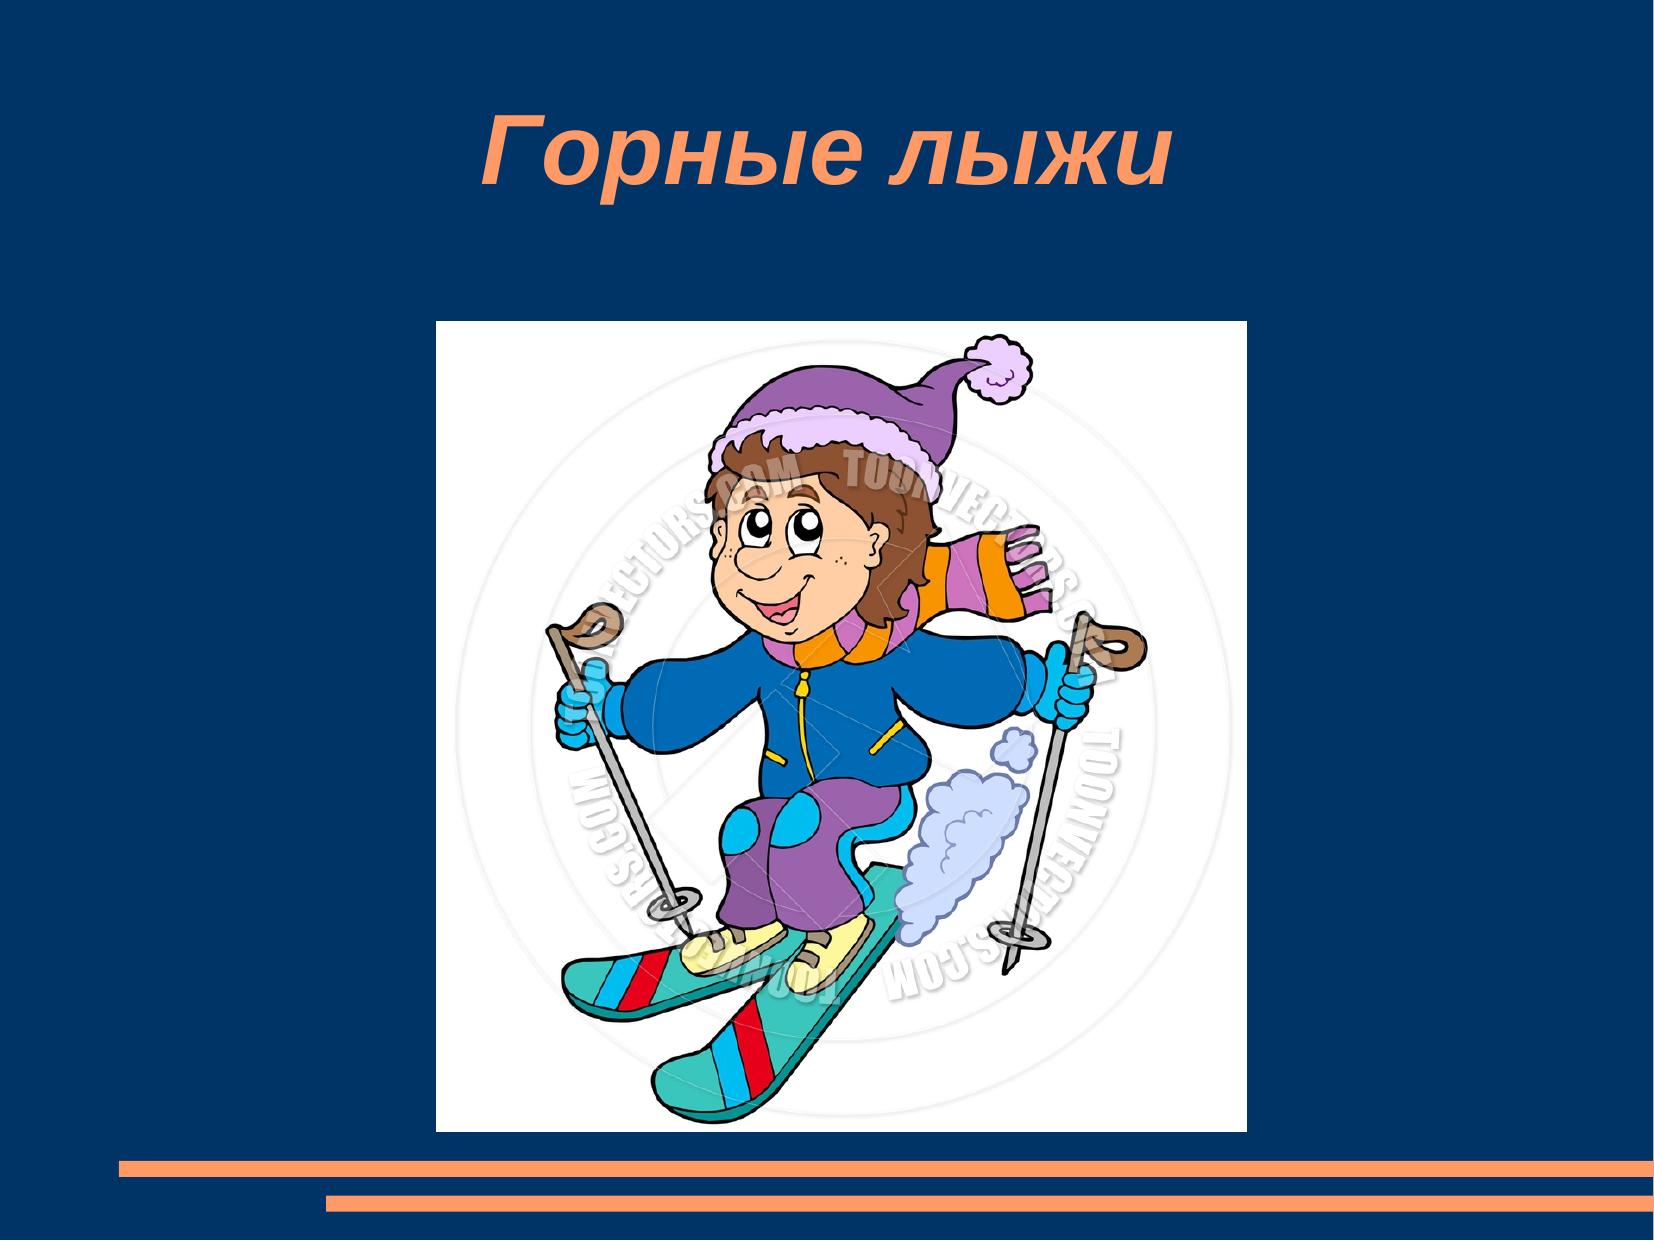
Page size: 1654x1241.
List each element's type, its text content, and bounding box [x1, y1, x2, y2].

picture [436, 321, 1247, 1132]
title Горные лыжи [121, 46, 1534, 254]
